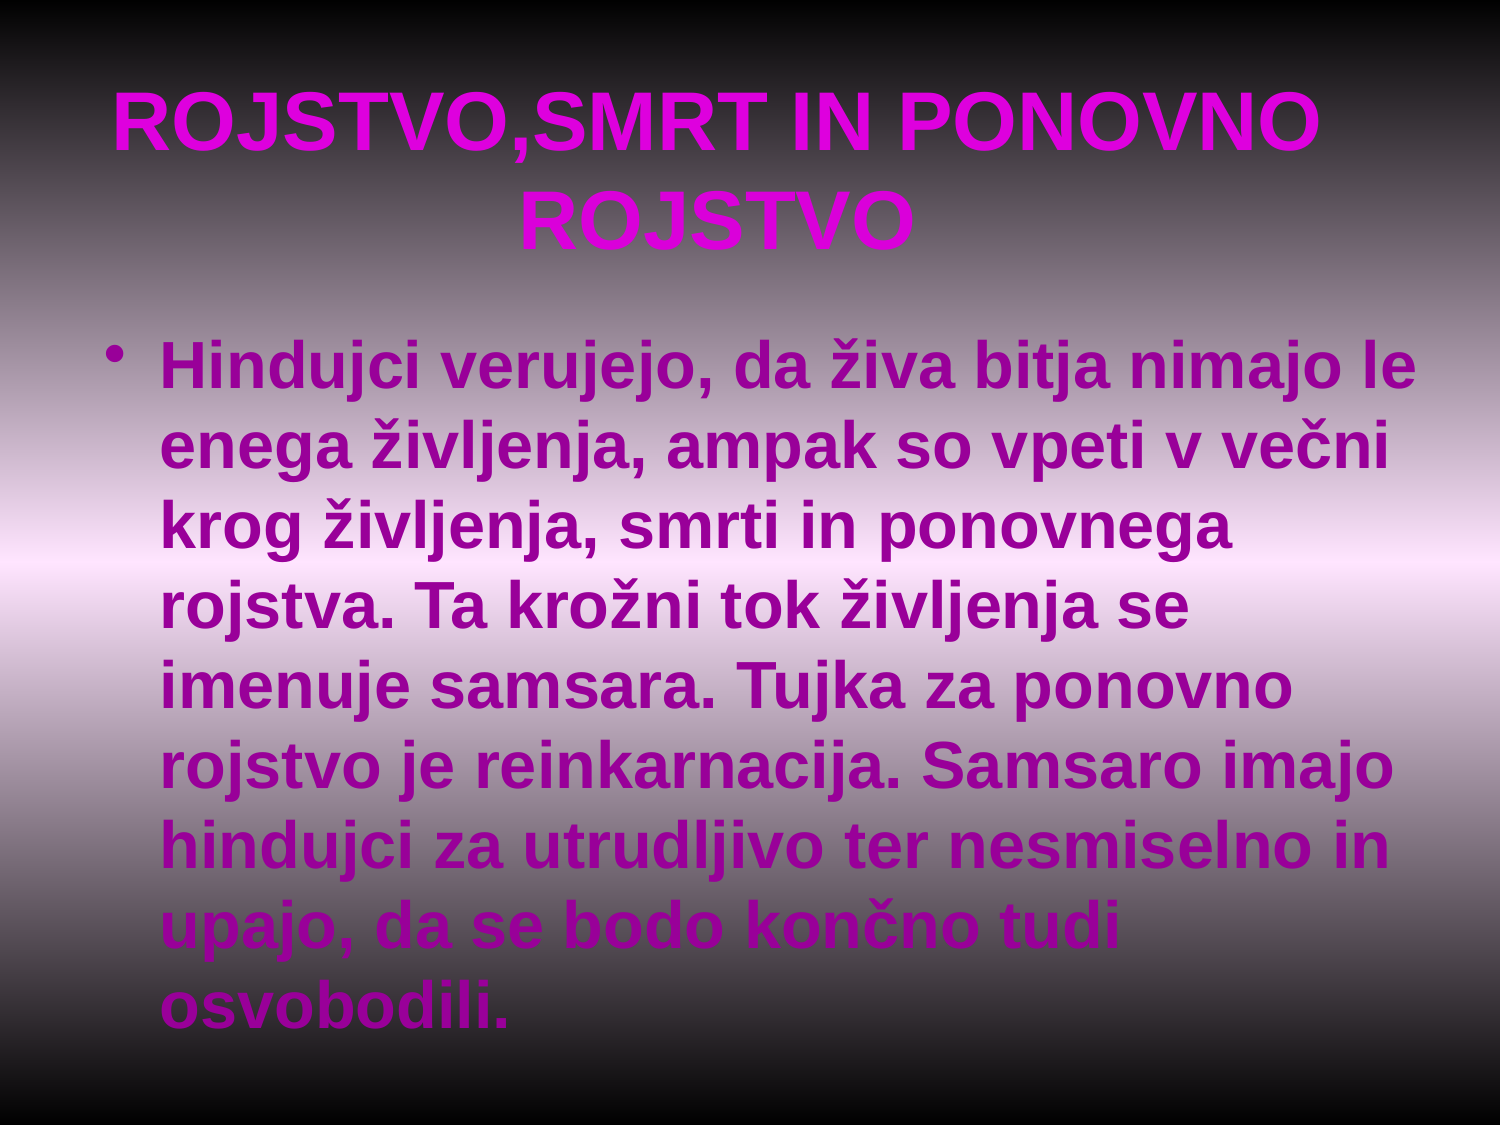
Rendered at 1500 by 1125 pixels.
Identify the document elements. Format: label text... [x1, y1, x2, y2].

title ROJSTVO,SMRT IN PONOVNO ROJSTVO [0, 90, 1436, 244]
list Hindujci verujejo, da živa bitja nimajo le enega življenja, ampak so vpeti v večni krog življenja, smrti in ponovnega rojstva. Ta krožni tok življenja se imenuje samsara. Tujka za ponovno rojstvo je reinkarnacija. Samsaro imajo hindujci za utrudljivo ter nesmiselno in upajo, da se bodo končno tudi osvobodili. [88, 314, 1439, 1057]
